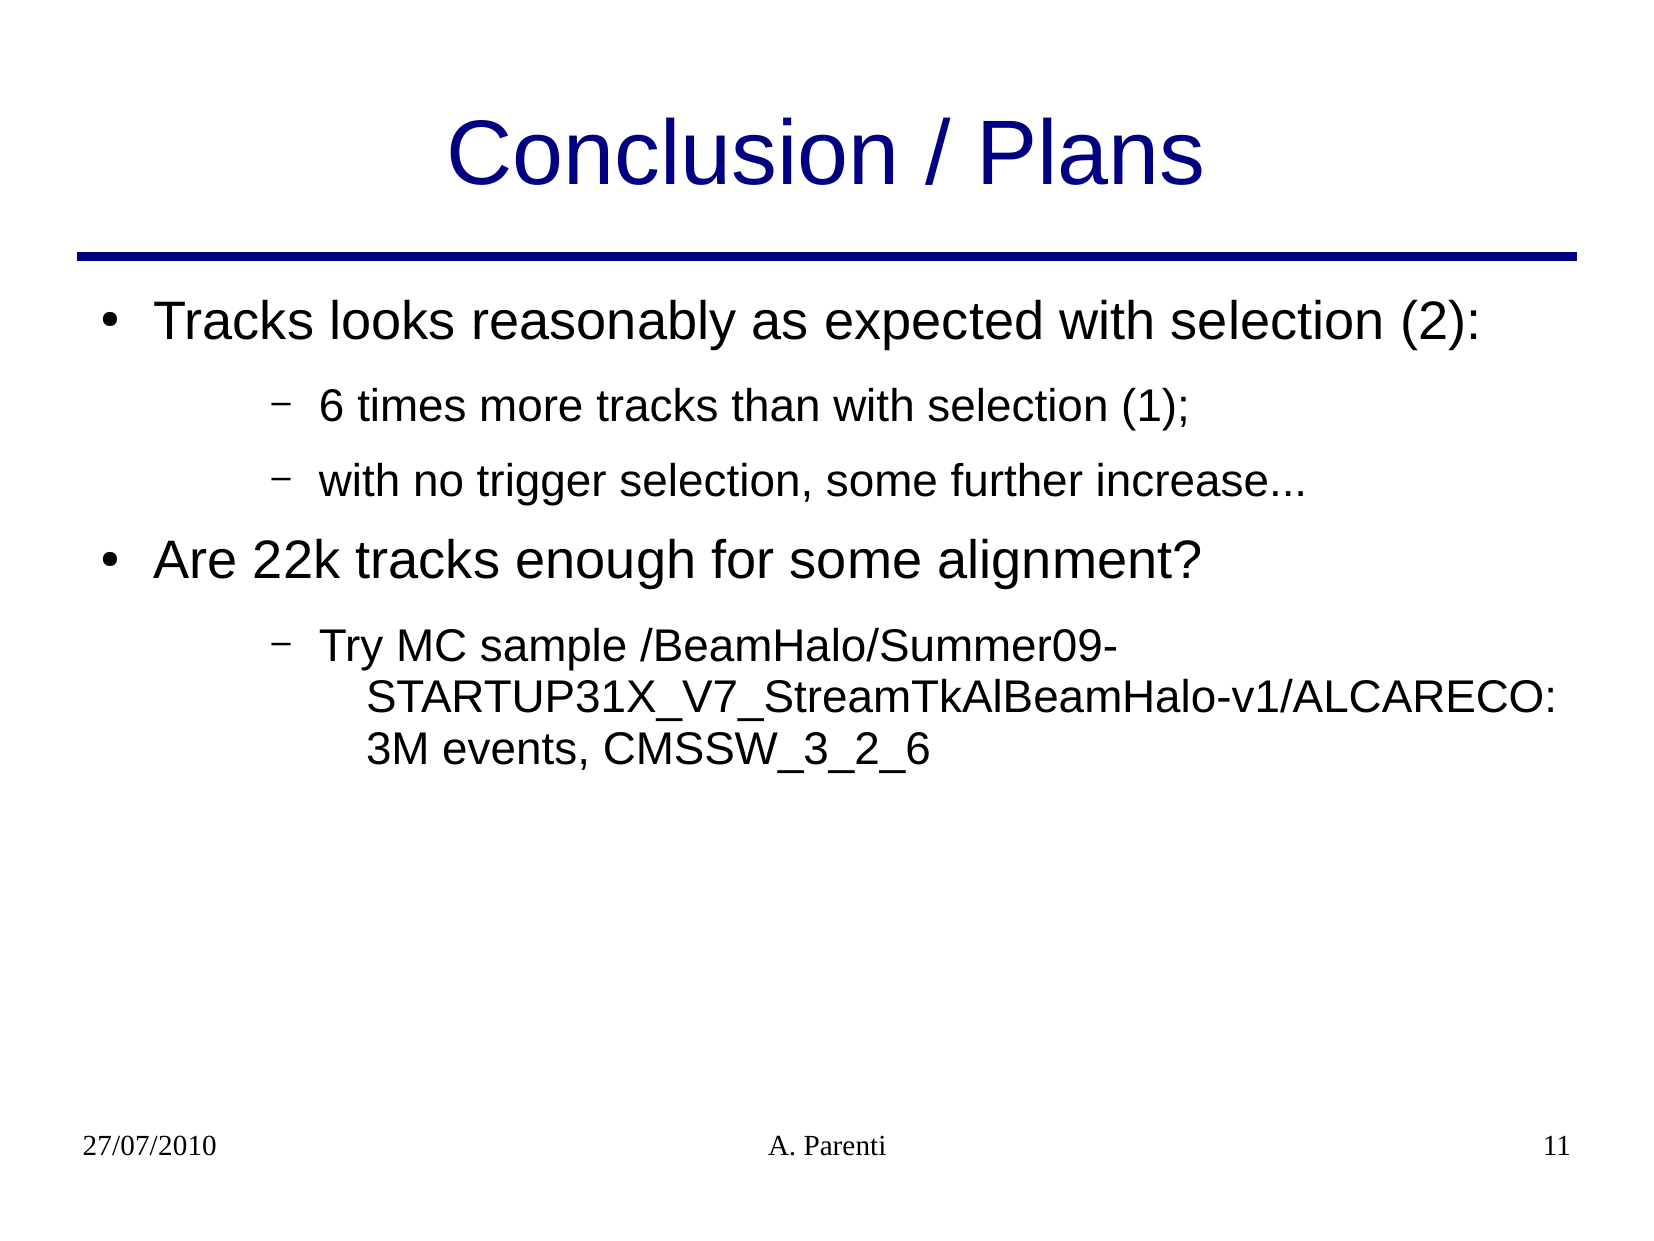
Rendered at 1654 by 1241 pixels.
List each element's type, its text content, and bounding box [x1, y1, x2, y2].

title Conclusion / Plans [82, 49, 1571, 257]
list Tracks looks reasonably as expected with selection (2): 6 times more tracks than with selection (1); with no trigger selection, some further increase... Are 22k tracks enough for some alignment? Try MC sample /BeamHalo/Summer09-STARTUP31X_V7_StreamTkAlBeamHalo-v1/ALCARECO: 3M events, CMSSW_3_2_6 [82, 290, 1571, 1109]
